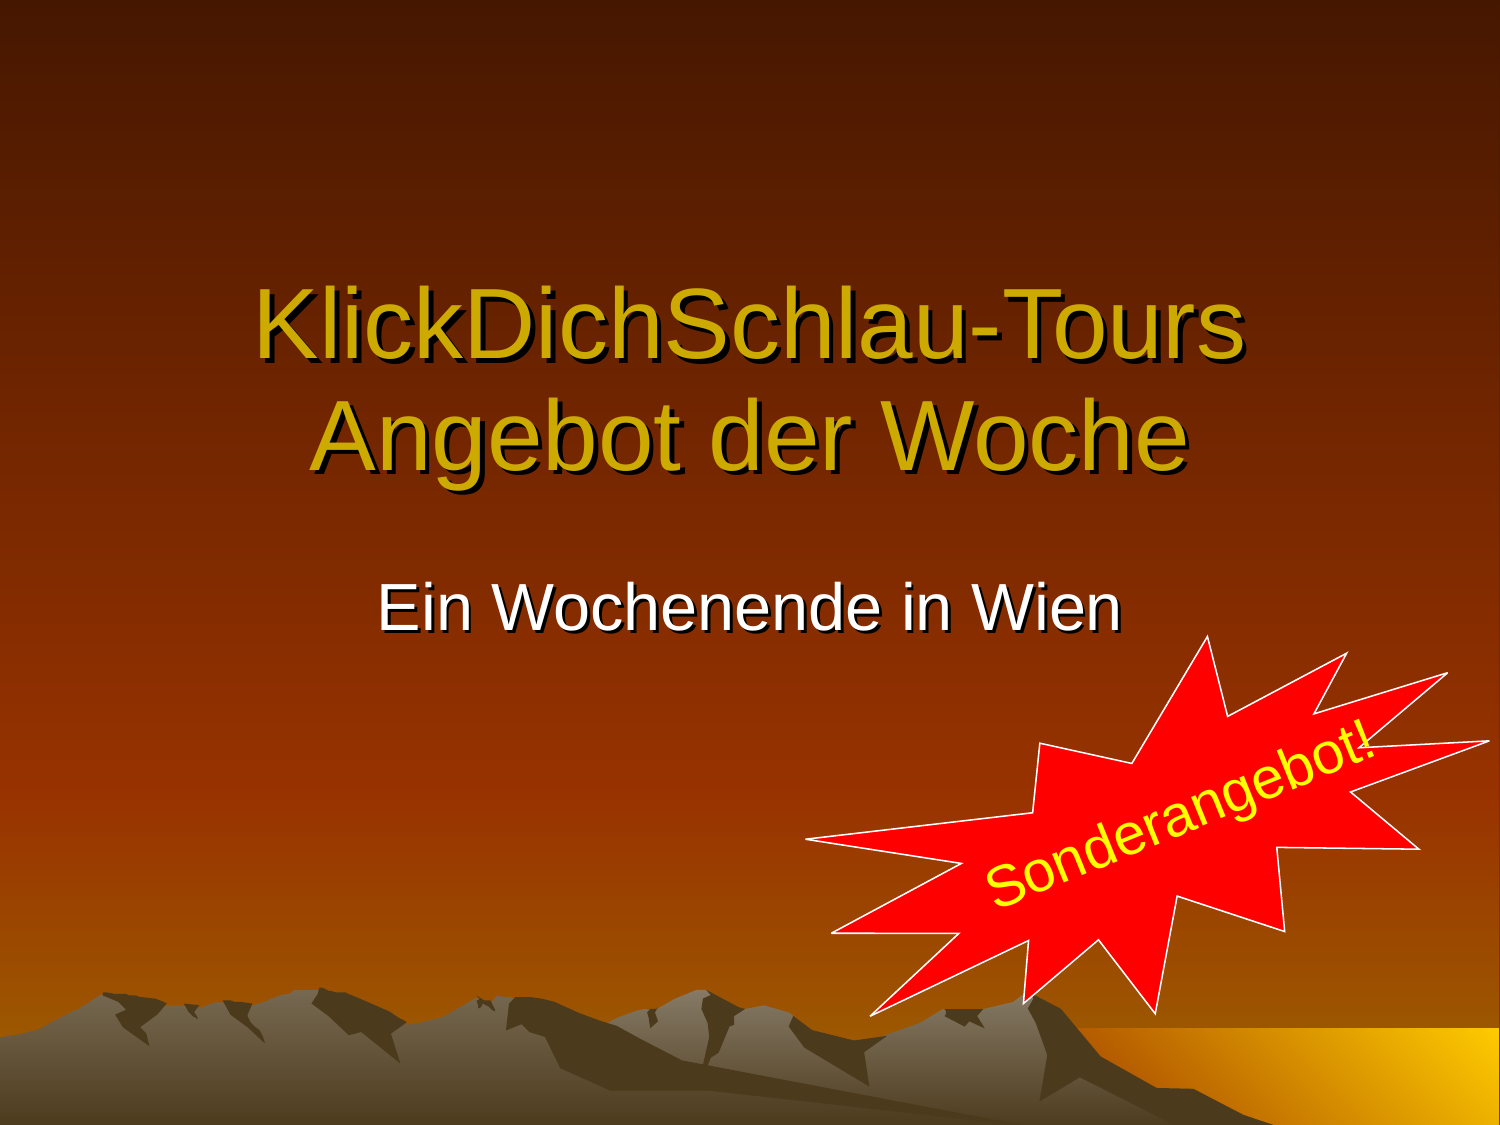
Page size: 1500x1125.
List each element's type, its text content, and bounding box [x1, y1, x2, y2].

text_box Sonderangebot! [805, 636, 1490, 1017]
subtitle Ein Wochenende in Wien [225, 562, 1276, 851]
title KlickDichSchlau-Tours Angebot der Woche [75, 237, 1426, 523]
